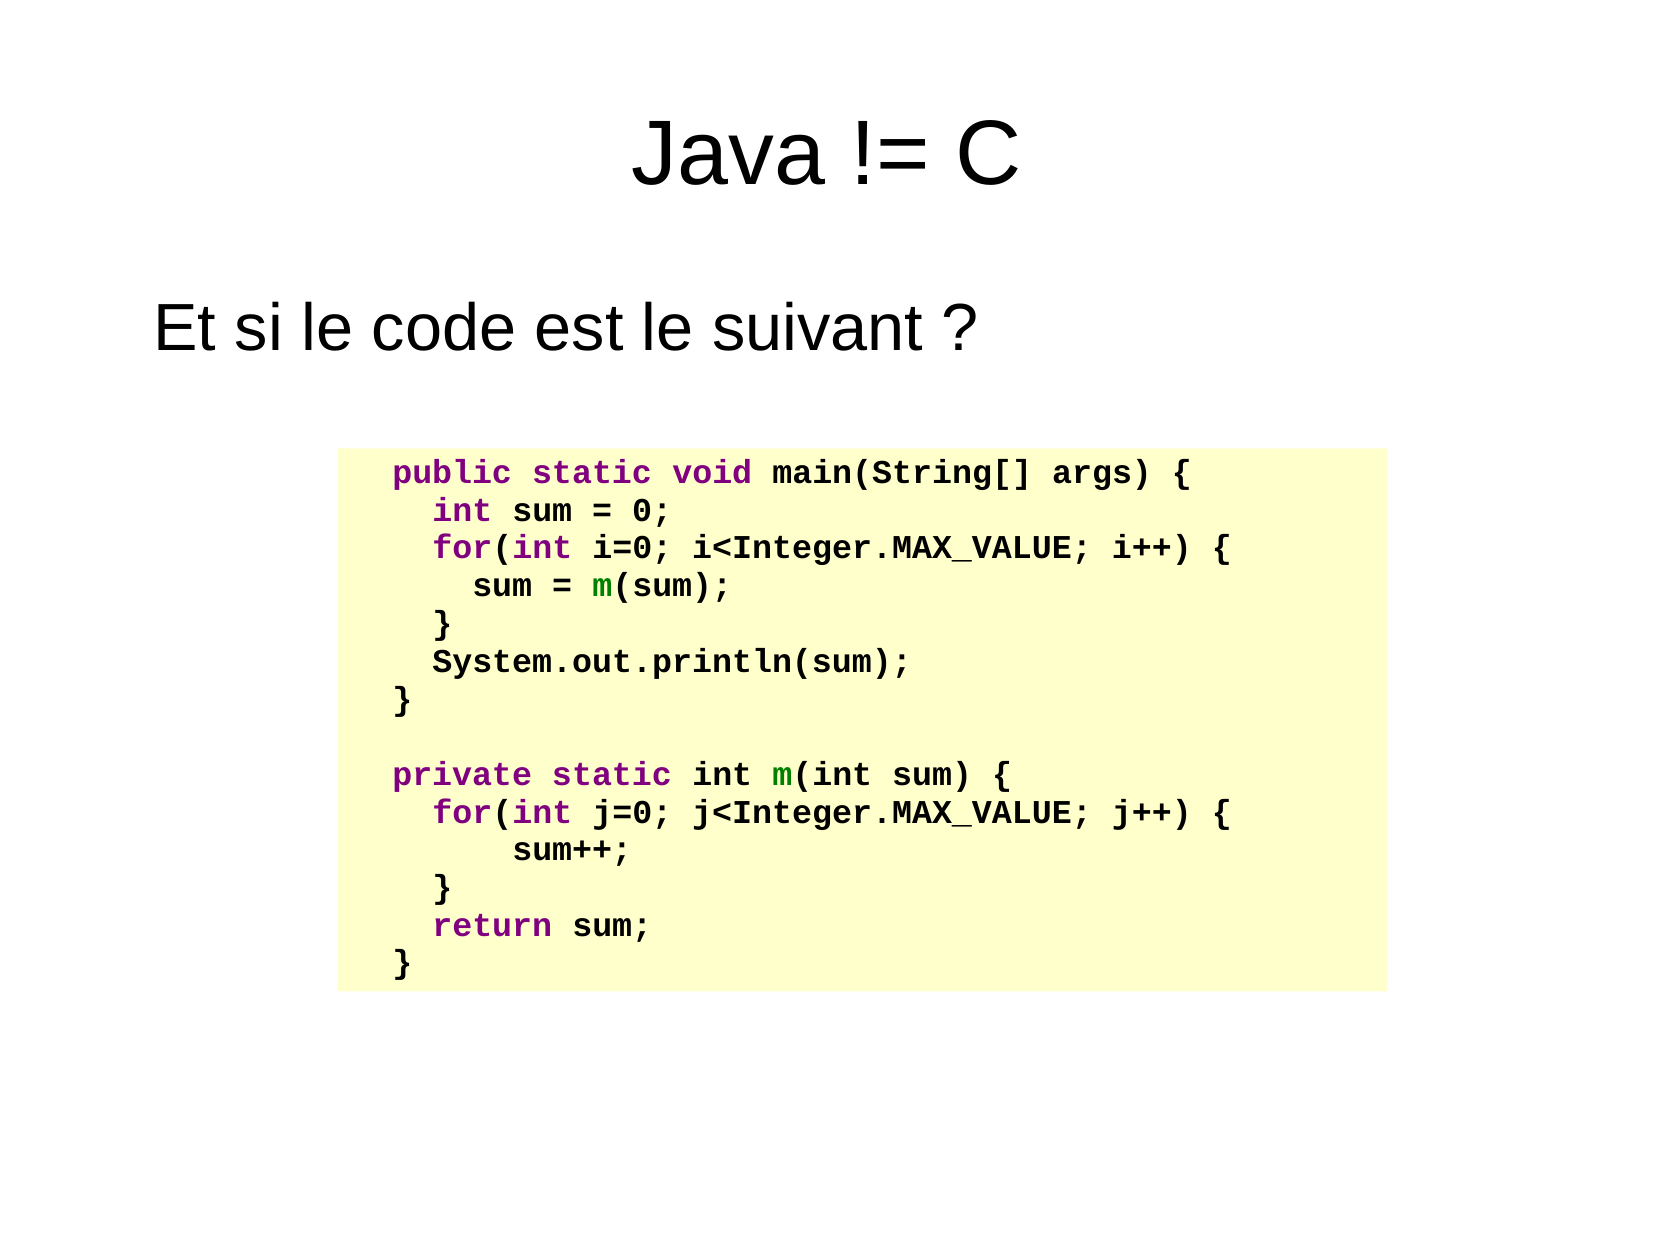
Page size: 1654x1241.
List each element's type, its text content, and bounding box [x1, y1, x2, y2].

list Et si le code est le suivant ? [82, 290, 1571, 413]
title Java != C [82, 49, 1571, 257]
text_box public static void main(String[] args) { int sum = 0; for(int i=0; i<Integer.MAX_VALUE; i++) { sum = m(sum); } System.out.println(sum); } private static int m(int sum) { for(int j=0; j<Integer.MAX_VALUE; j++) { sum++; } return sum; } [337, 448, 1388, 992]
